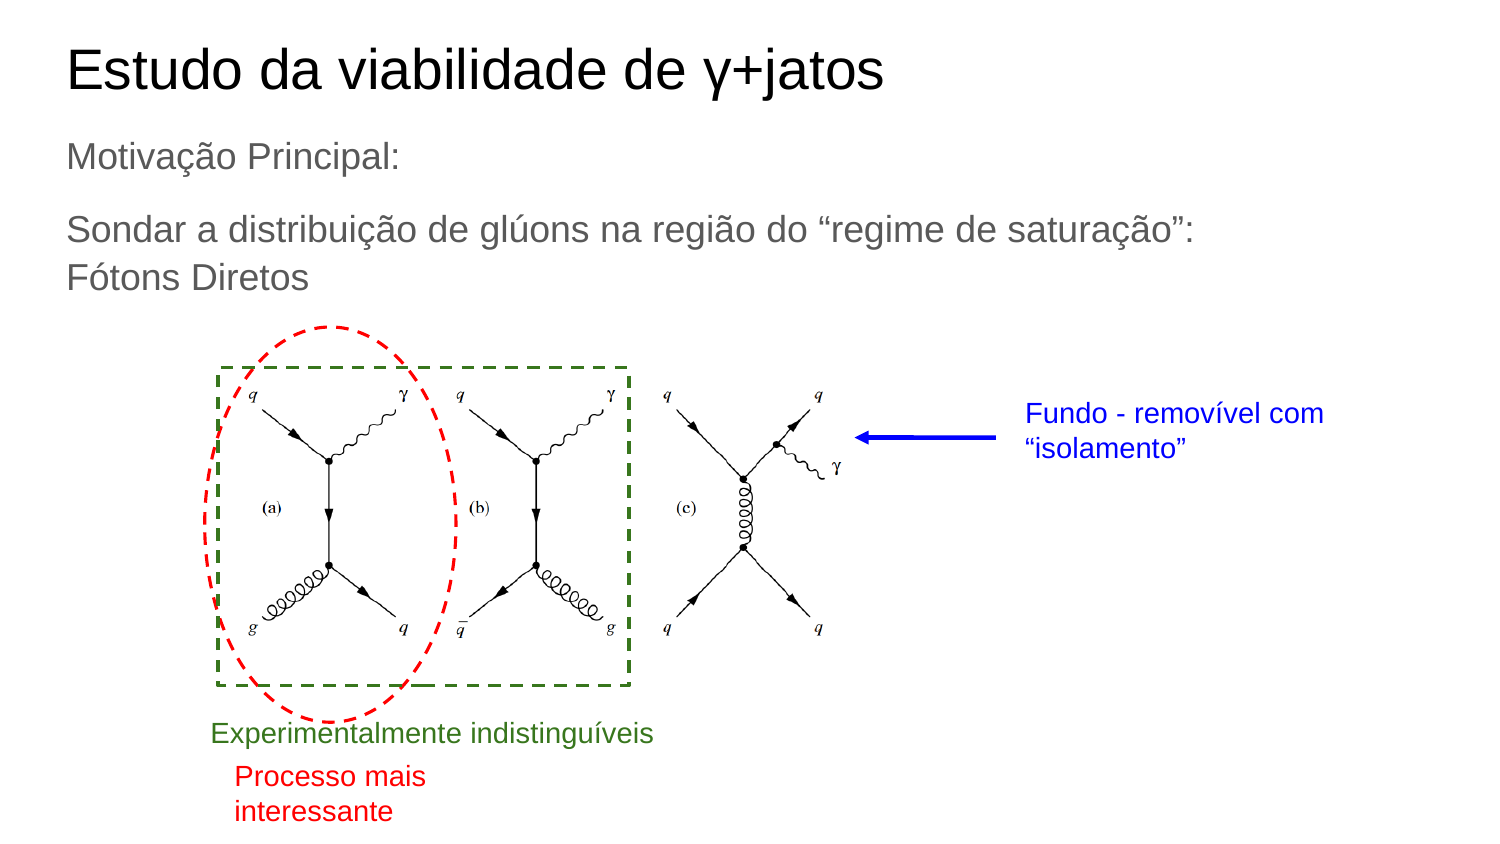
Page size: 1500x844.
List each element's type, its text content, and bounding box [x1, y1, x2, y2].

text_box Experimentalmente indistinguíveis [195, 698, 684, 764]
picture [219, 365, 876, 661]
text_box Processo mais interessante [219, 764, 536, 843]
text_box Fundo - removível com “isolamento” [1010, 379, 1405, 481]
list Motivação Principal: Sondar a distribuição de glúons na região do “regime de saturação”: Fótons Diretos [51, 114, 1449, 675]
title Estudo da viabilidade de γ+jatos [51, 23, 1449, 114]
